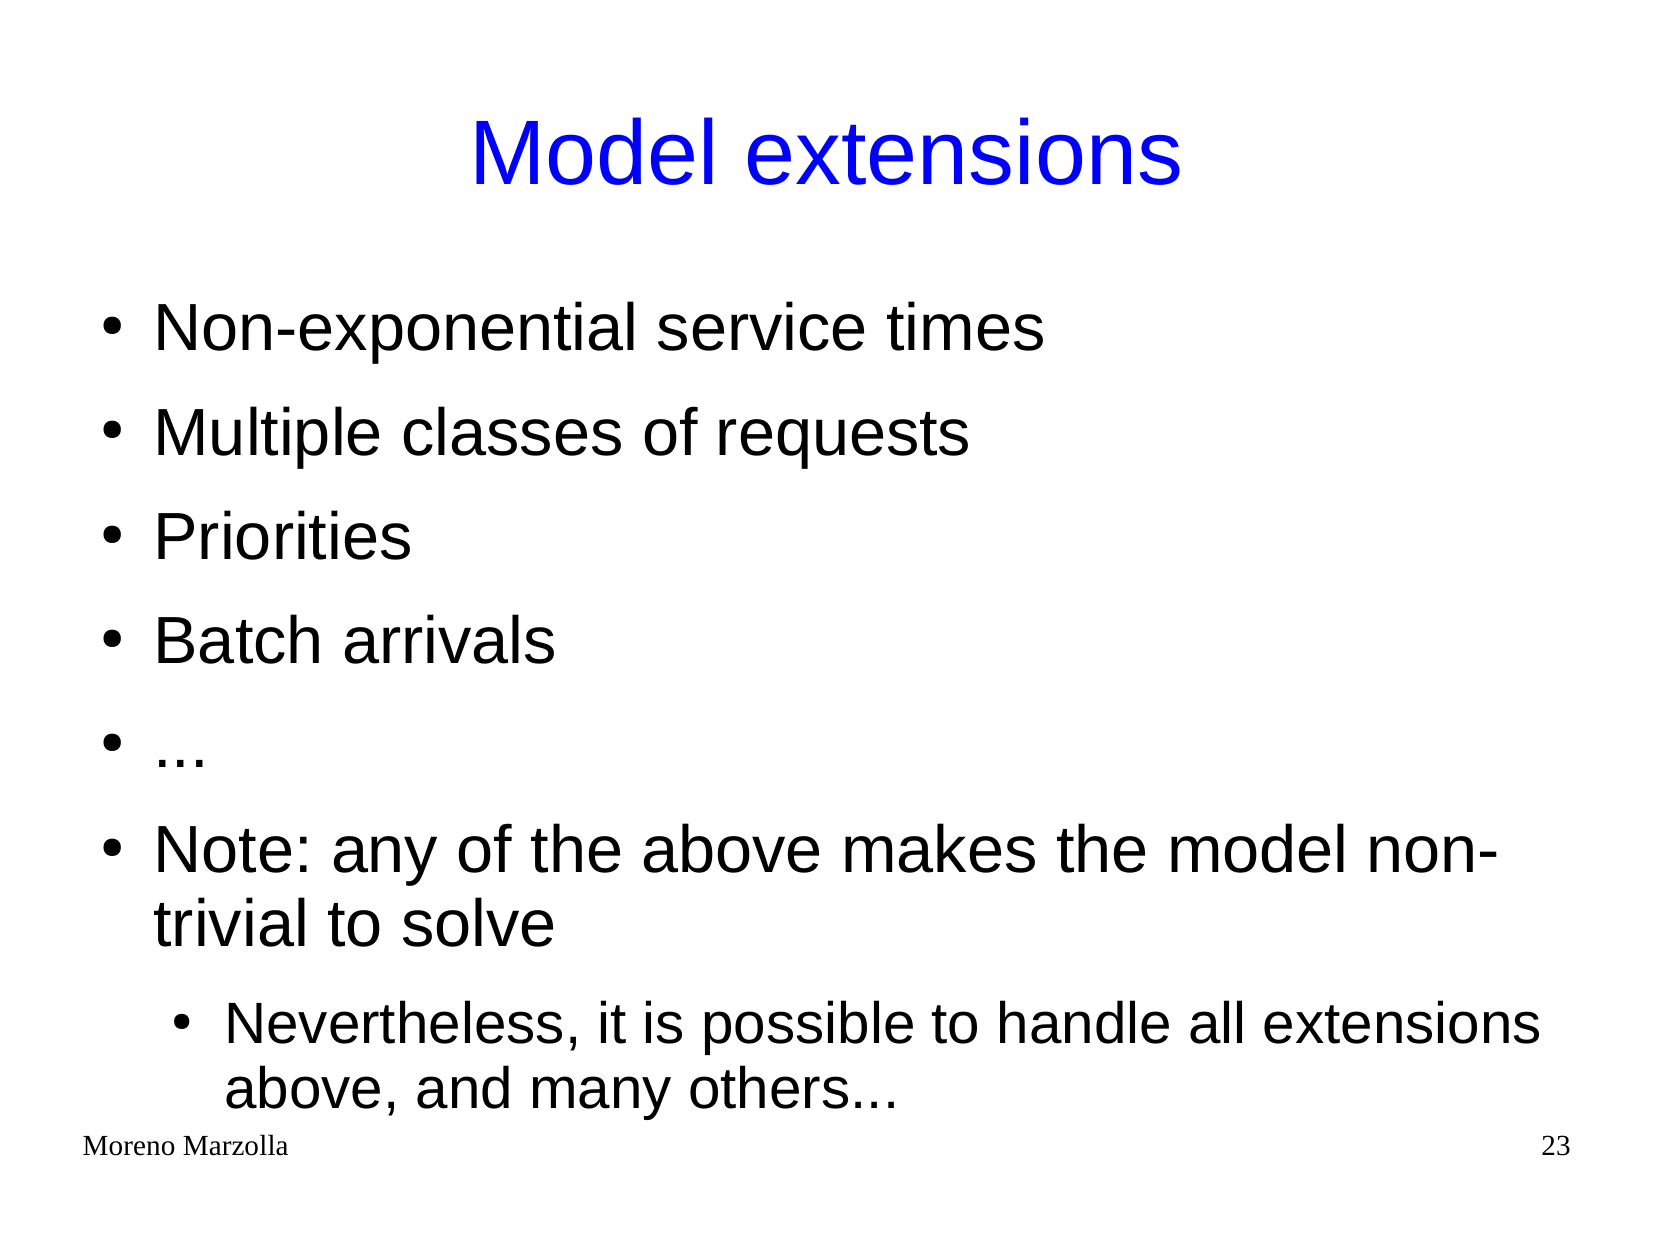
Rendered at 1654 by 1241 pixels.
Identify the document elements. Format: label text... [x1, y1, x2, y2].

list Non-exponential service times Multiple classes of requests Priorities Batch arrivals ... Note: any of the above makes the model non-trivial to solve Nevertheless, it is possible to handle all extensions above, and many others... [82, 290, 1571, 1121]
title Model extensions [82, 56, 1571, 250]
